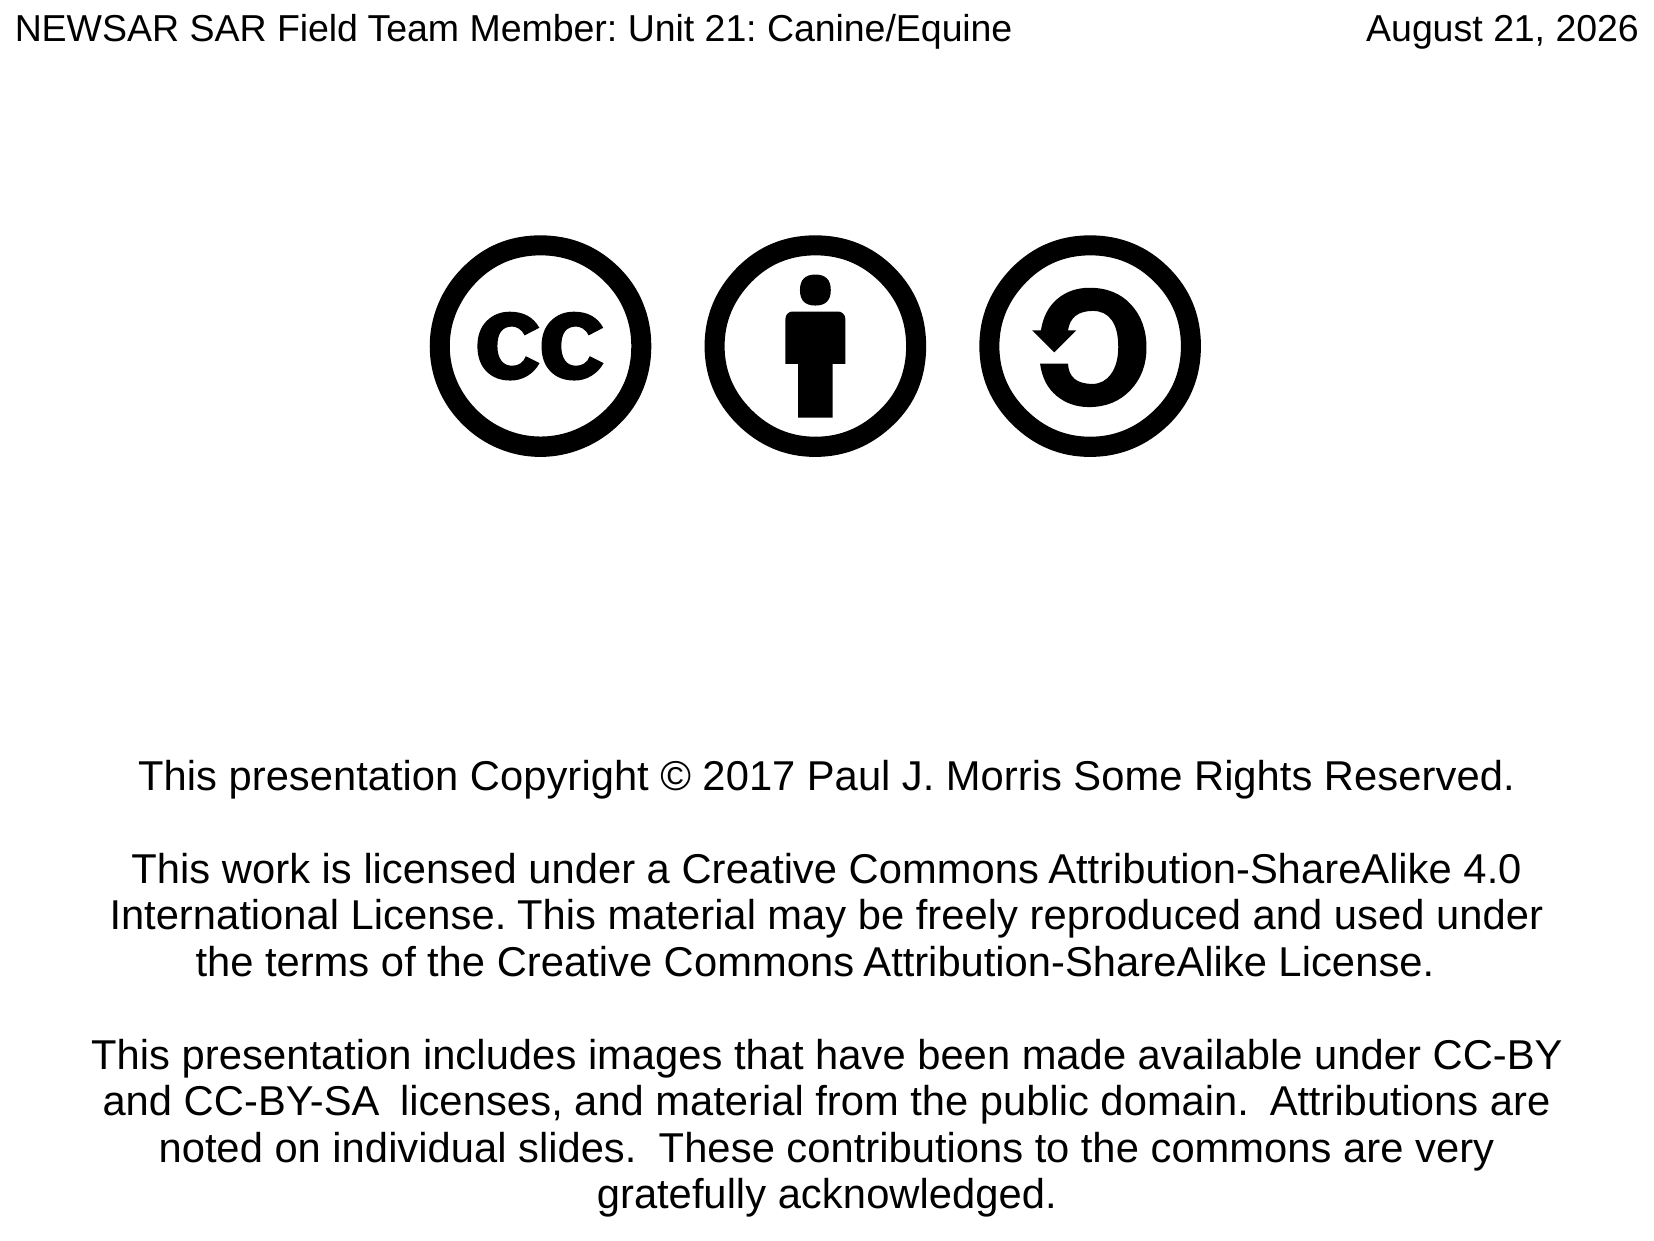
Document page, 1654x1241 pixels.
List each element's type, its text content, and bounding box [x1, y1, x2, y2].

picture [428, 233, 654, 459]
picture [702, 233, 928, 459]
picture [977, 233, 1203, 459]
text_box February 19, 2020 [1202, 0, 1654, 57]
text_box This presentation Copyright © 2017 Paul J. Morris Some Rights Reserved. This work is licensed under a Creative Commons Attribution-ShareAlike 4.0 International License. This material may be freely reproduced and used under the terms of the Creative Commons Attribution-ShareAlike License. This presentation includes images that have been made available under CC-BY and CC-BY-SA licenses, and material from the public domain. Attributions are noted on individual slides. These contributions to the commons are very gratefully acknowledged. [82, 739, 1571, 1231]
text_box NEWSAR SAR Field Team Member: Unit 21: Canine/Equine [0, 0, 1202, 57]
